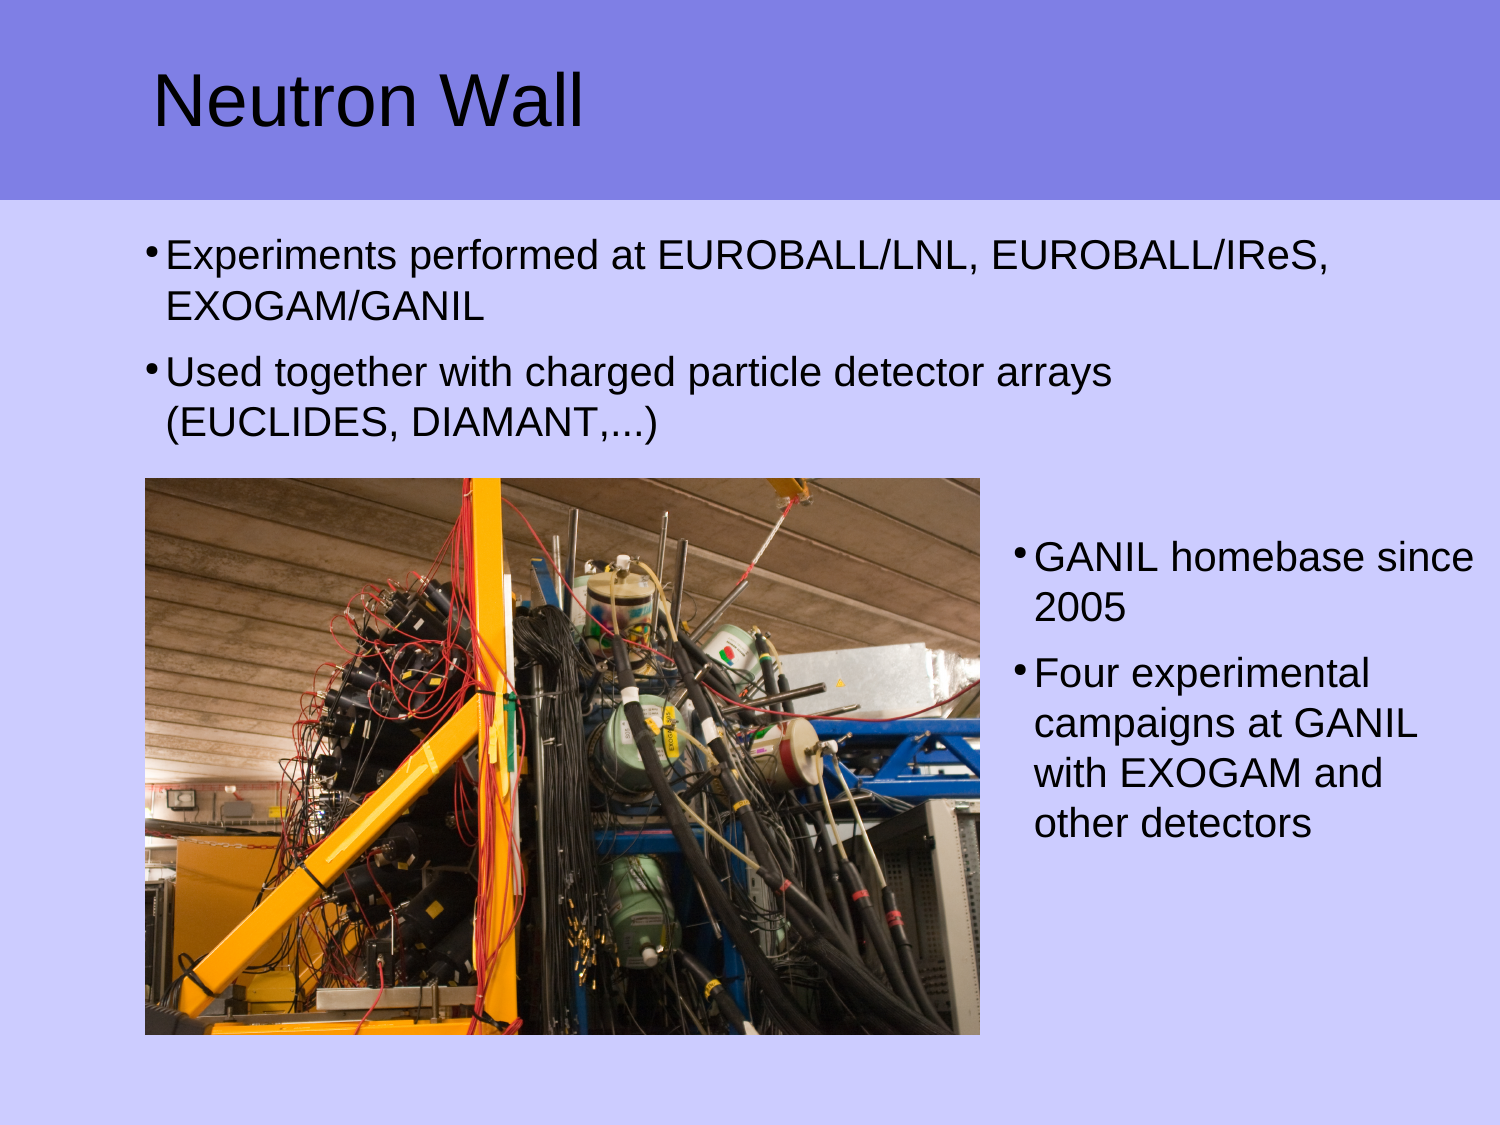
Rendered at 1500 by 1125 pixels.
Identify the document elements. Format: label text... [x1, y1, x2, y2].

picture [145, 478, 980, 1035]
title Neutron Wall [137, 24, 1413, 176]
text_box GANIL homebase since 2005 Four experimental campaigns at GANIL with EXOGAM and other detectors [998, 521, 1492, 854]
text_box Experiments performed at EUROBALL/LNL, EUROBALL/IReS, EXOGAM/GANIL Used together with charged particle detector arrays (EUCLIDES, DIAMANT,...) [129, 220, 1359, 453]
